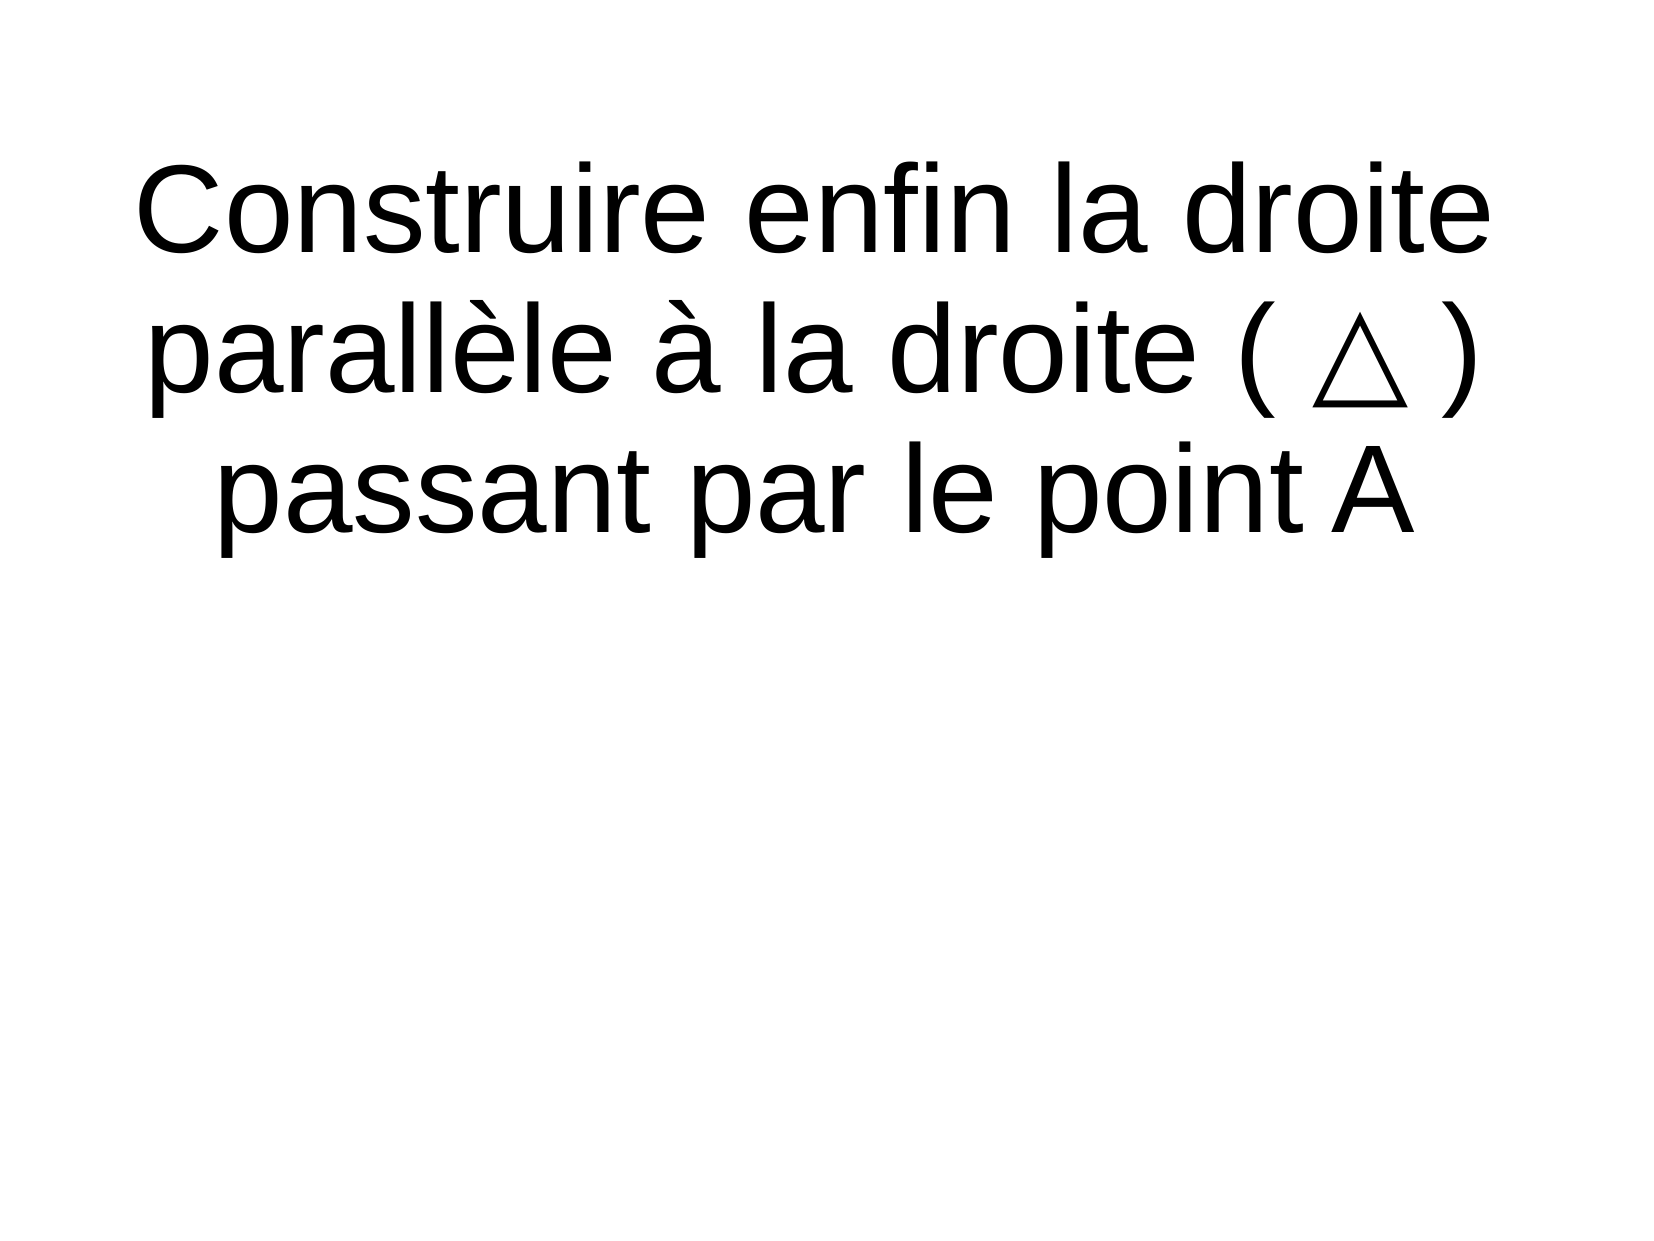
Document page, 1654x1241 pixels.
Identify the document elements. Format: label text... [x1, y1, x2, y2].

subtitle Construire enfin la droite parallèle à la droite ( △ ) passant par le point A [70, 48, 1559, 650]
